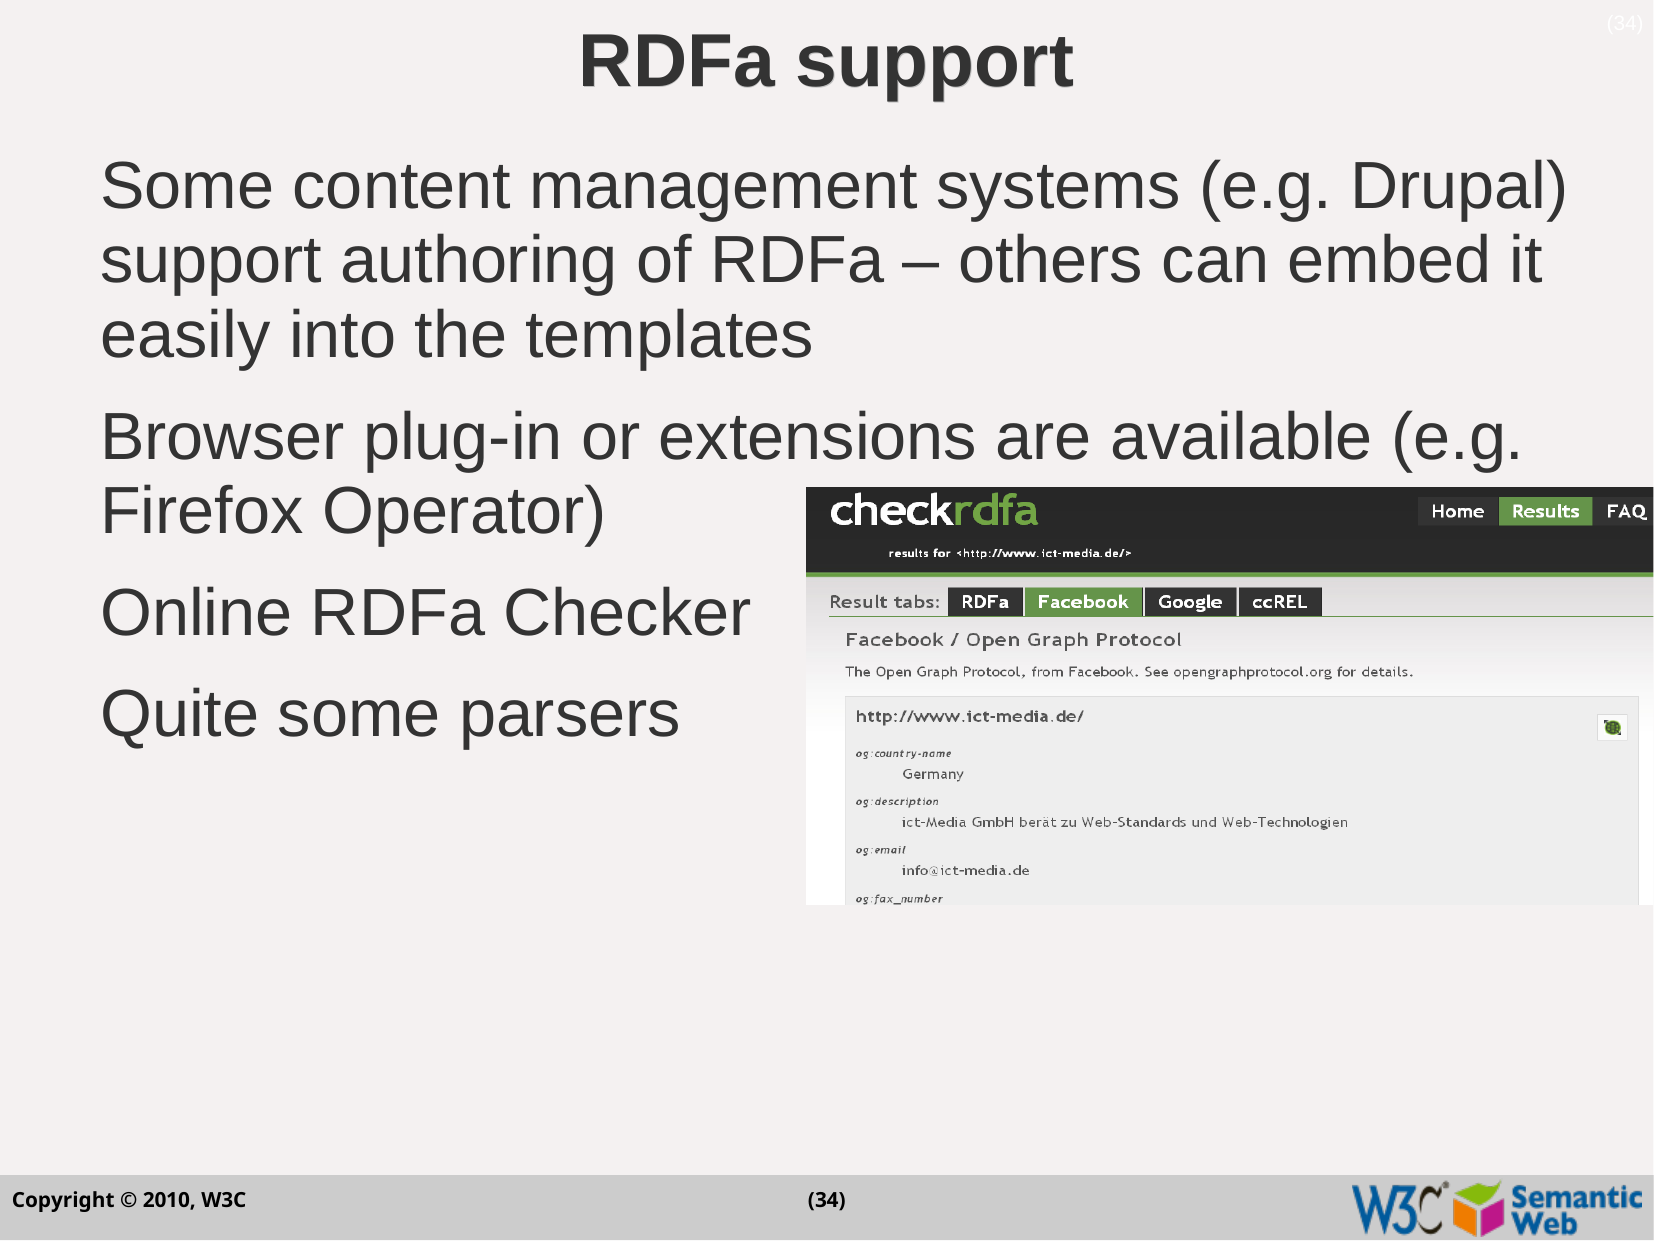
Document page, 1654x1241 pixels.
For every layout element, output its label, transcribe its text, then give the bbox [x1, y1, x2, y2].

title RDFa support [0, 7, 1654, 111]
picture [1352, 1178, 1642, 1237]
picture [806, 487, 1654, 905]
list Some content management systems (e.g. Drupal) support authoring of RDFa – others can embed it easily into the templates Browser plug-in or extensions are available (e.g. Firefox Operator) Online RDFa Checker Quite some parsers [29, 147, 1624, 1119]
